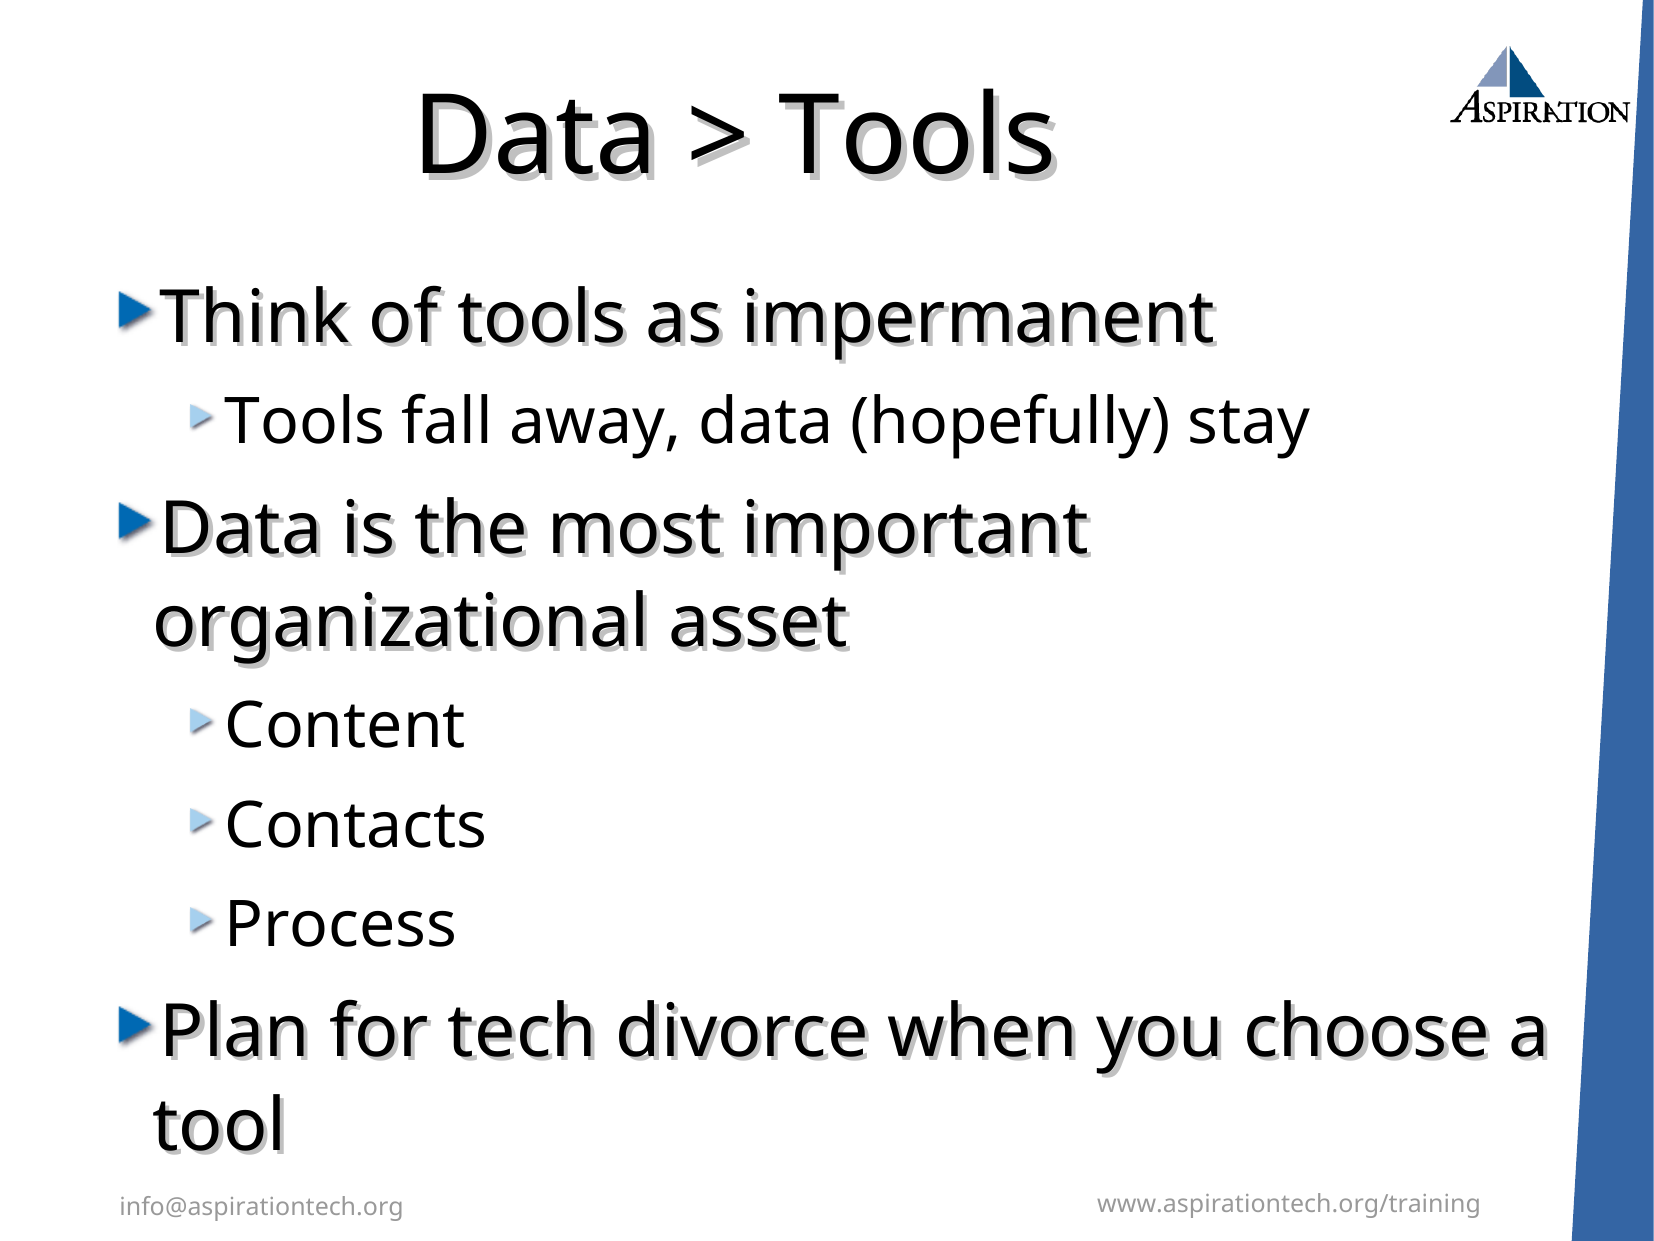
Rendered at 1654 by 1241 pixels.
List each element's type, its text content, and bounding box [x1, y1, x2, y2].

picture [1450, 46, 1631, 132]
list Think of tools as impermanent Tools fall away, data (hopefully) stay Data is the most important organizational asset Content Contacts Process Plan for tech divorce when you choose a tool [54, 263, 1595, 1164]
title Data > Tools [54, 21, 1415, 227]
